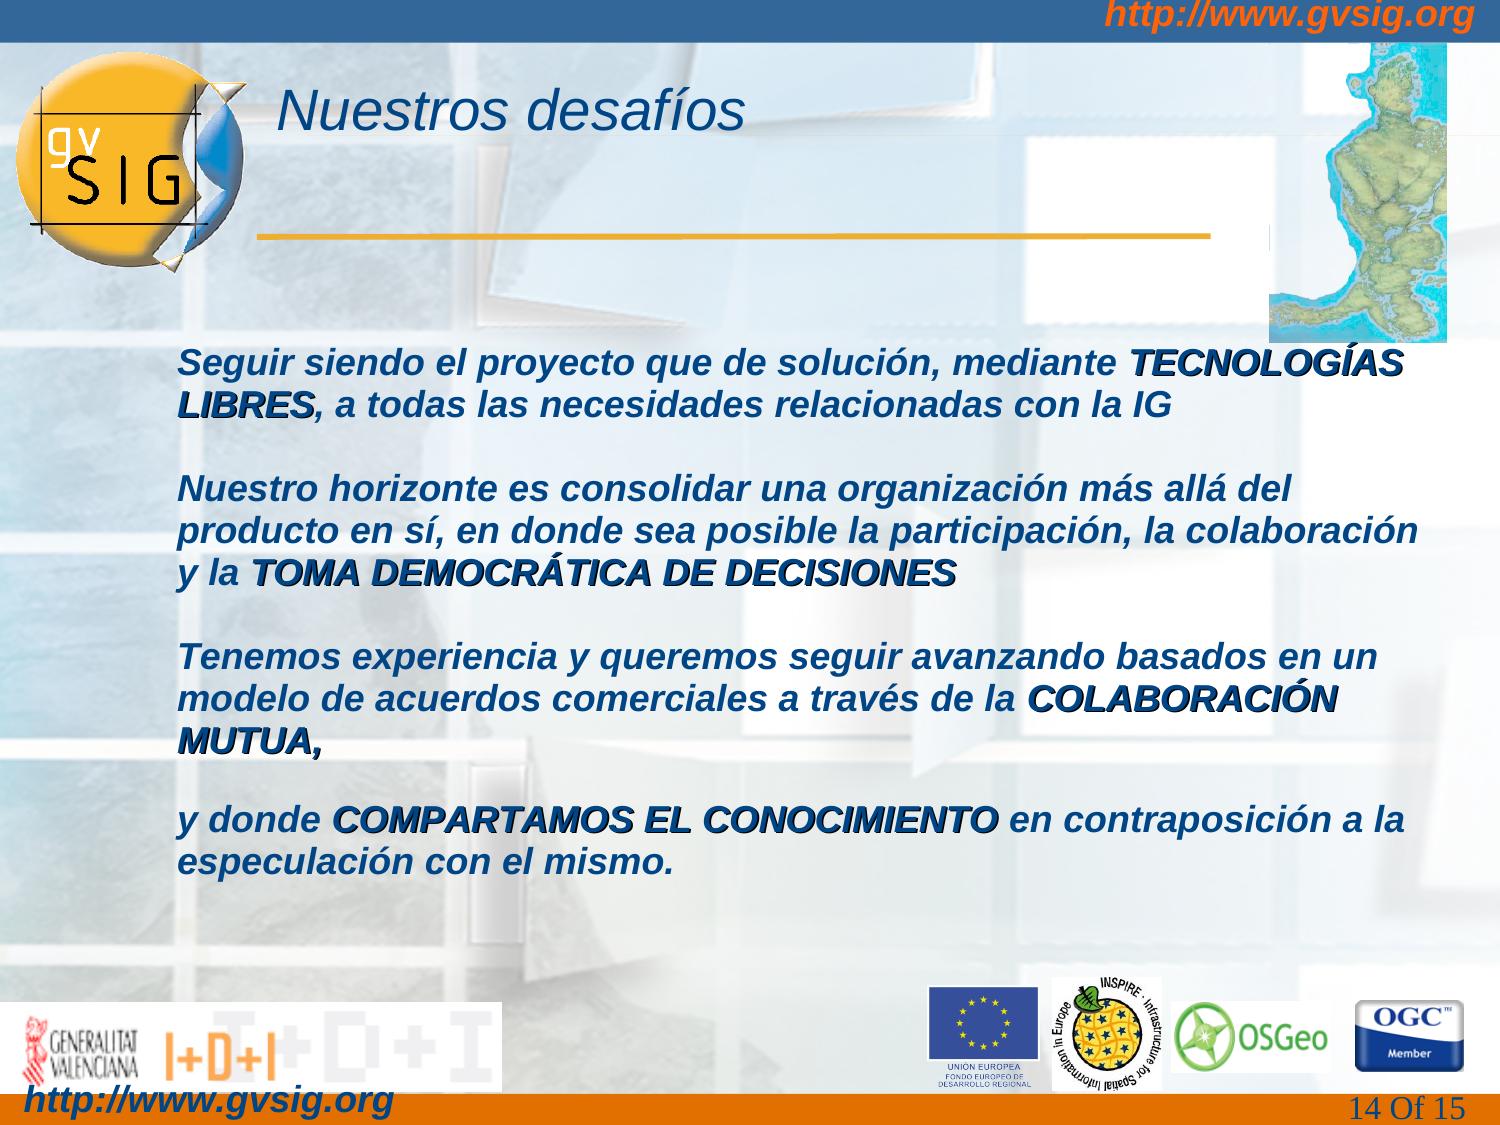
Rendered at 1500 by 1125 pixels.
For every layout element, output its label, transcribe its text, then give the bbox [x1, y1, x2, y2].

picture [1052, 977, 1162, 1091]
picture [11, 49, 249, 276]
picture [1269, 43, 1447, 341]
text_box Seguir siendo el proyecto que de solución, mediante TECNOLOGÍAS LIBRES, a todas las necesidades relacionadas con la IG Nuestro horizonte es consolidar una organización más allá del producto en sí, en donde sea posible la participación, la colaboración y la TOMA DEMOCRÁTICA DE DECISIONES Tenemos experiencia y queremos seguir avanzando basados en un modelo de acuerdos comerciales a través de la COLABORACIÓN MUTUA, y donde COMPARTAMOS EL CONOCIMIENTO en contraposición a la especulación con el mismo. [177, 341, 1447, 954]
picture [927, 985, 1040, 1087]
text_box Nuestros desafíos [261, 72, 1269, 163]
picture [1355, 1000, 1464, 1072]
picture [0, 1002, 502, 1094]
picture [1171, 1001, 1331, 1073]
